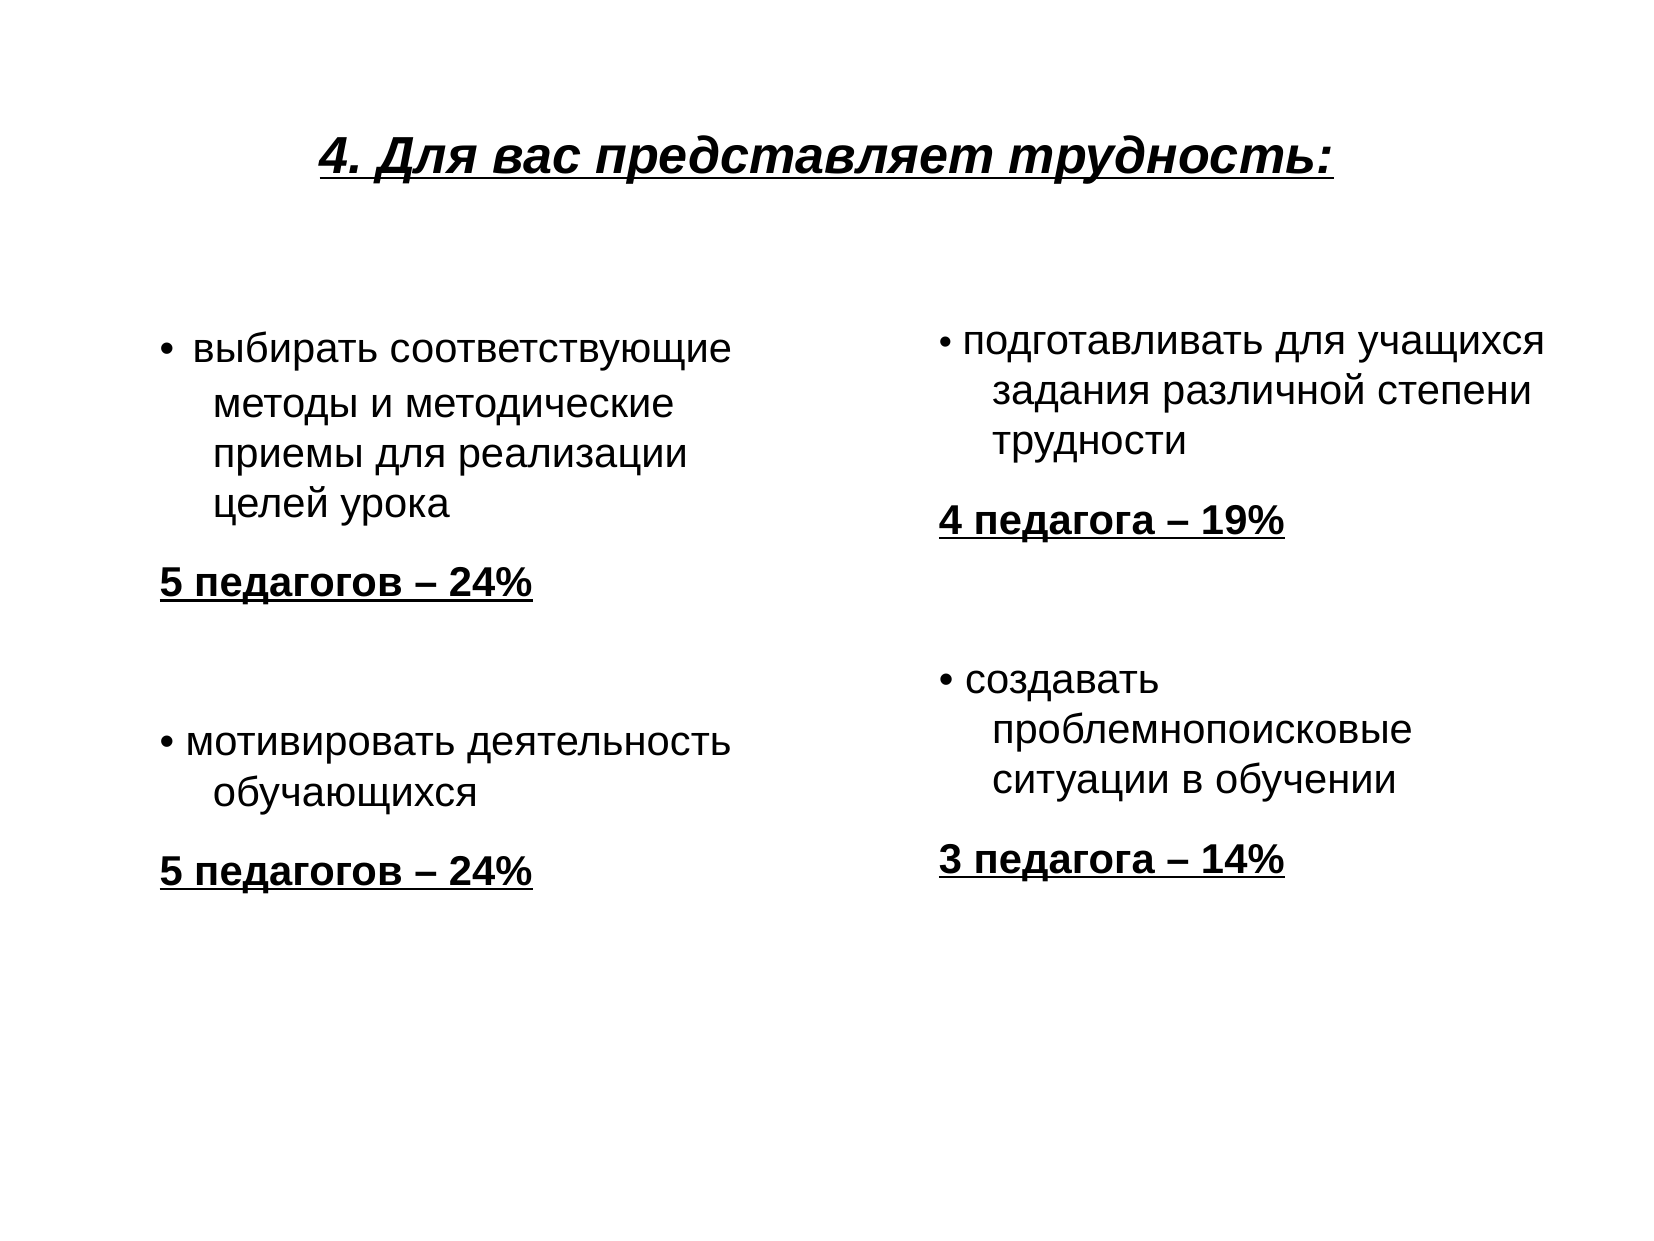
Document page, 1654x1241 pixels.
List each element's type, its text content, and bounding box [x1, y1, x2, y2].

list • выбирать соответствующие методы и методические приемы для реализации целей урока 5 педагогов – 24% • мотивировать деятельность обучающихся 5 педагогов – 24% [71, 295, 798, 1241]
title 4. Для вас представляет трудность: [82, 49, 1571, 257]
list • подготавливать для учащихся задания различной степени трудности 4 педагога – 19% • создавать проблемнопоисковые ситуации в обучении 3 педагога – 14% [850, 312, 1572, 1187]
